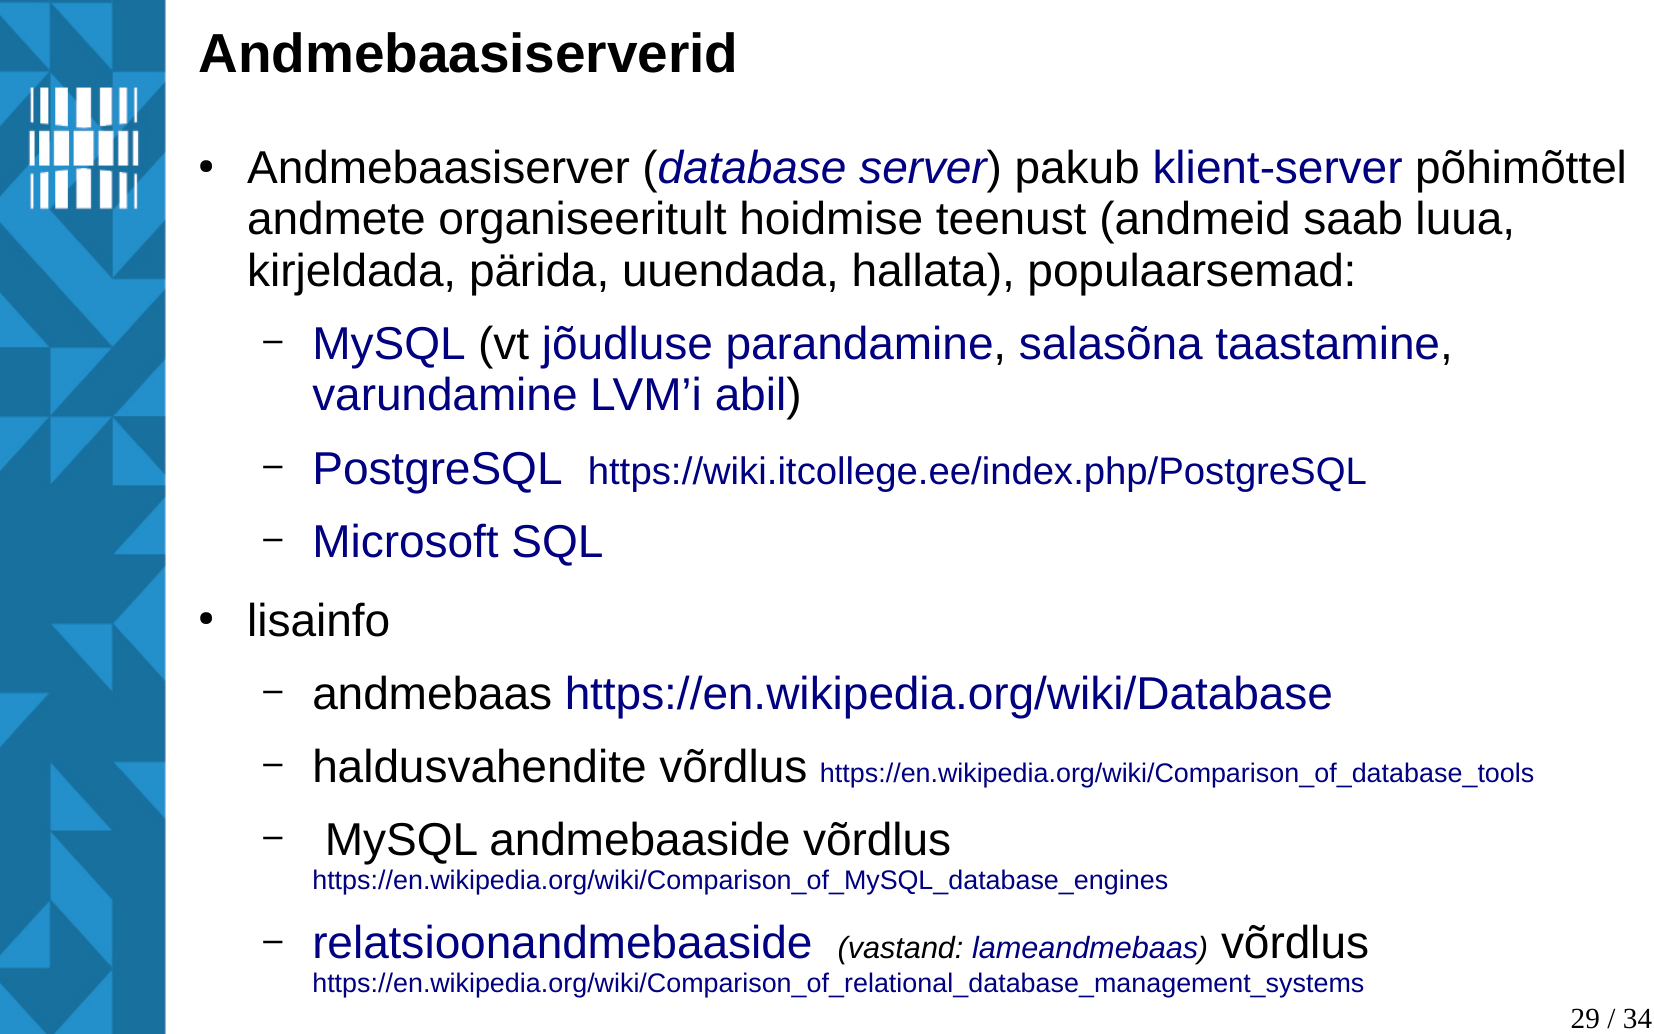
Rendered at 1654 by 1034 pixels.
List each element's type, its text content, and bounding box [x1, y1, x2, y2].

title Andmebaasiserverid [198, 11, 1601, 95]
list Andmebaasiserver (database server) pakub klient-server põhimõttel andmete organiseeritult hoidmise teenust (andmeid saab luua, kirjeldada, pärida, uuendada, hallata), populaarsemad: MySQL (vt jõudluse parandamine, salasõna taastamine, varundamine LVM’i abil) PostgreSQL https://wiki.itcollege.ee/index.php/PostgreSQL Microsoft SQL lisainfo andmebaas https://en.wikipedia.org/wiki/Database haldusvahendite võrdlus https://en.wikipedia.org/wiki/Comparison_of_database_tools MySQL andmebaaside võrdlus https://en.wikipedia.org/wiki/Comparison_of_MySQL_database_engines relatsioonandmebaaside (vastand: lameandmebaas) võrdlus https://en.wikipedia.org/wiki/Comparison_of_relational_database_management_systems [181, 141, 1637, 1004]
